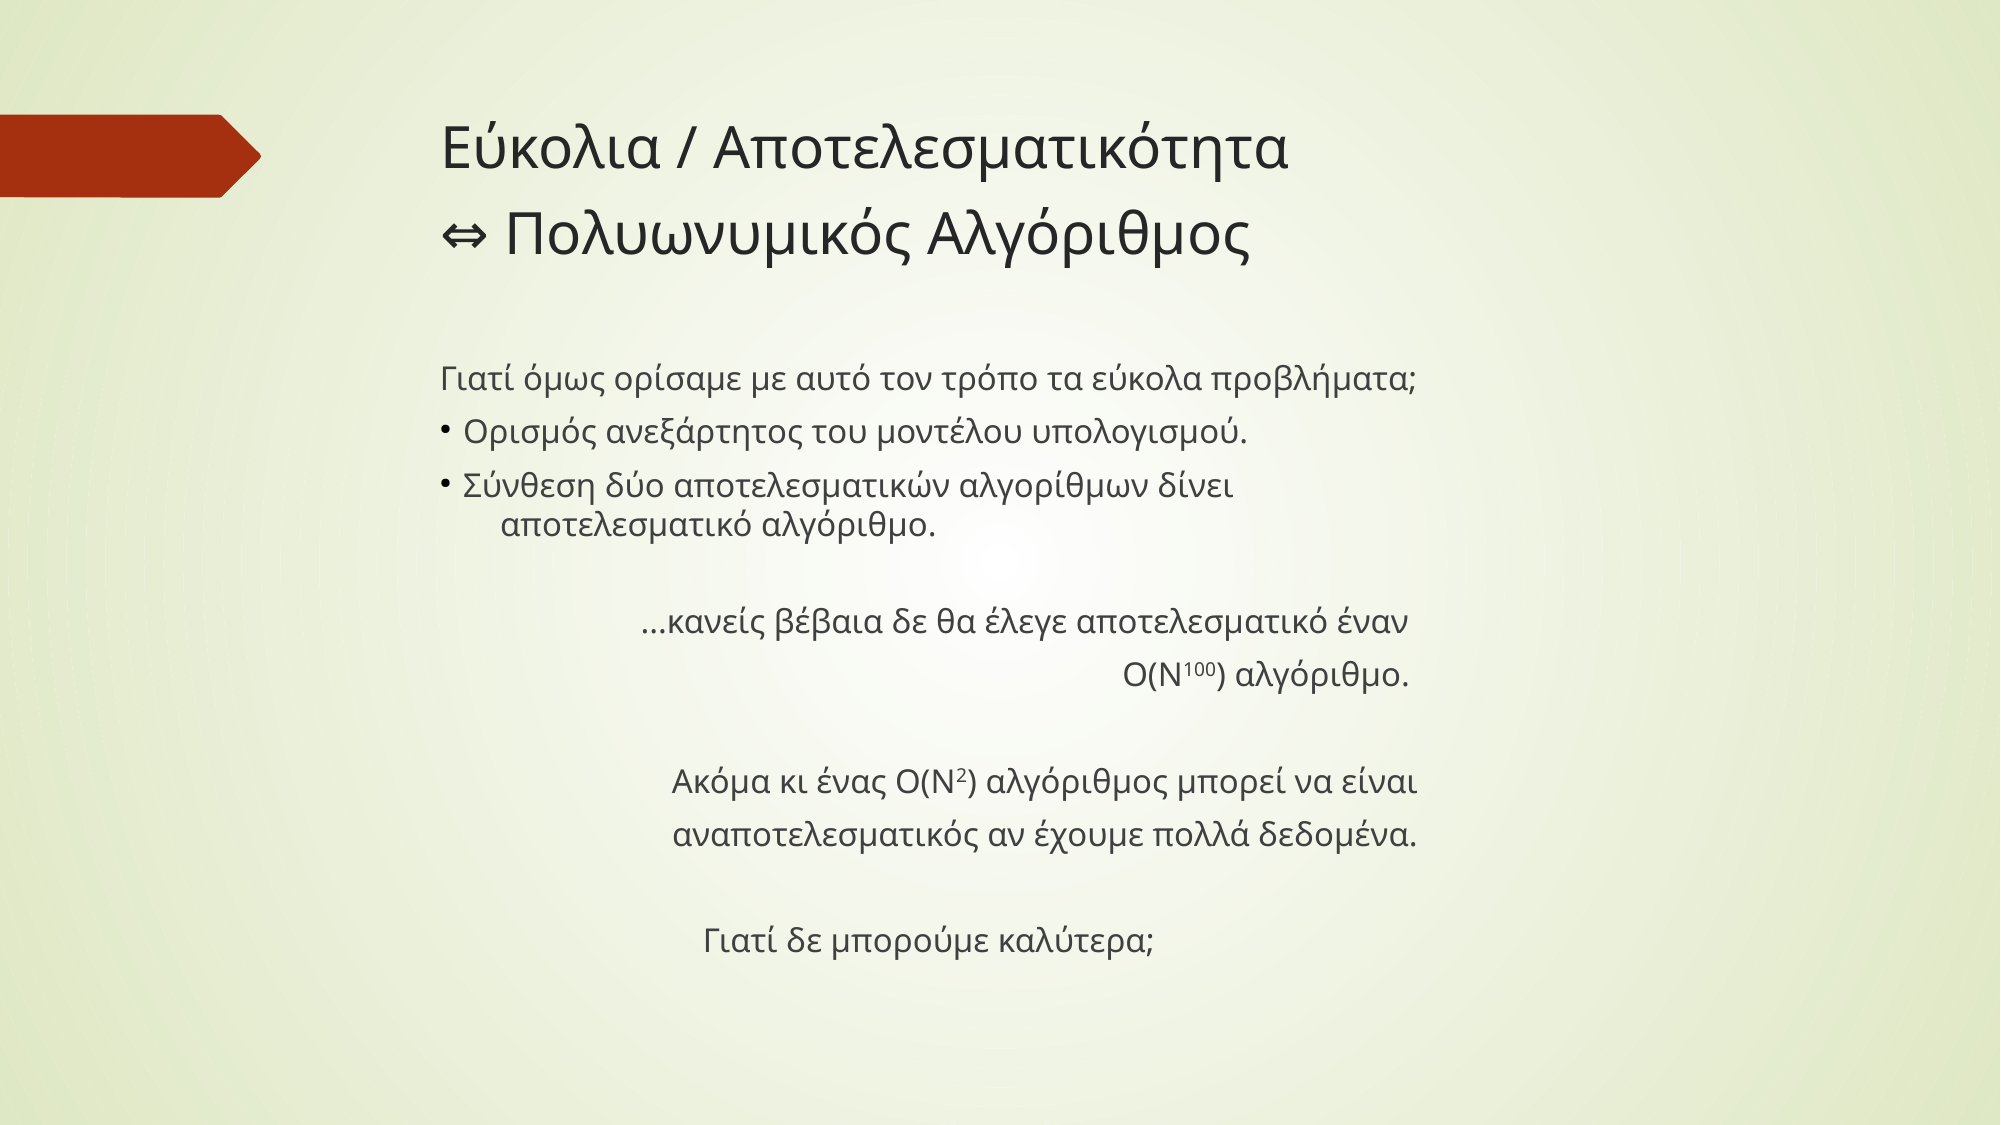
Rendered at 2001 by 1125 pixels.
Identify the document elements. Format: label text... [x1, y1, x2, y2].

title Εύκολια / Αποτελεσματικότητα ⇔ Πολυωνυμικός Αλγόριθμος [425, 102, 1888, 313]
list Γιατί όμως ορίσαμε με αυτό τον τρόπο τα εύκολα προβλήματα; Ορισμός ανεξάρτητος του μοντέλου υπολογισμού. Σύνθεση δύο αποτελεσματικών αλγορίθμων δίνει αποτελεσματικό αλγόριθμο. ...κανείς βέβαια δε θα έλεγε αποτελεσματικό έναν Ο(N100) αλγόριθμο. Ακόμα κι ένας O(N2) αλγόριθμος μπορεί να είναι αναποτελεσματικός αν έχουμε πολλά δεδομένα. Γιατί δε μπορούμε καλύτερα; [424, 350, 1888, 970]
